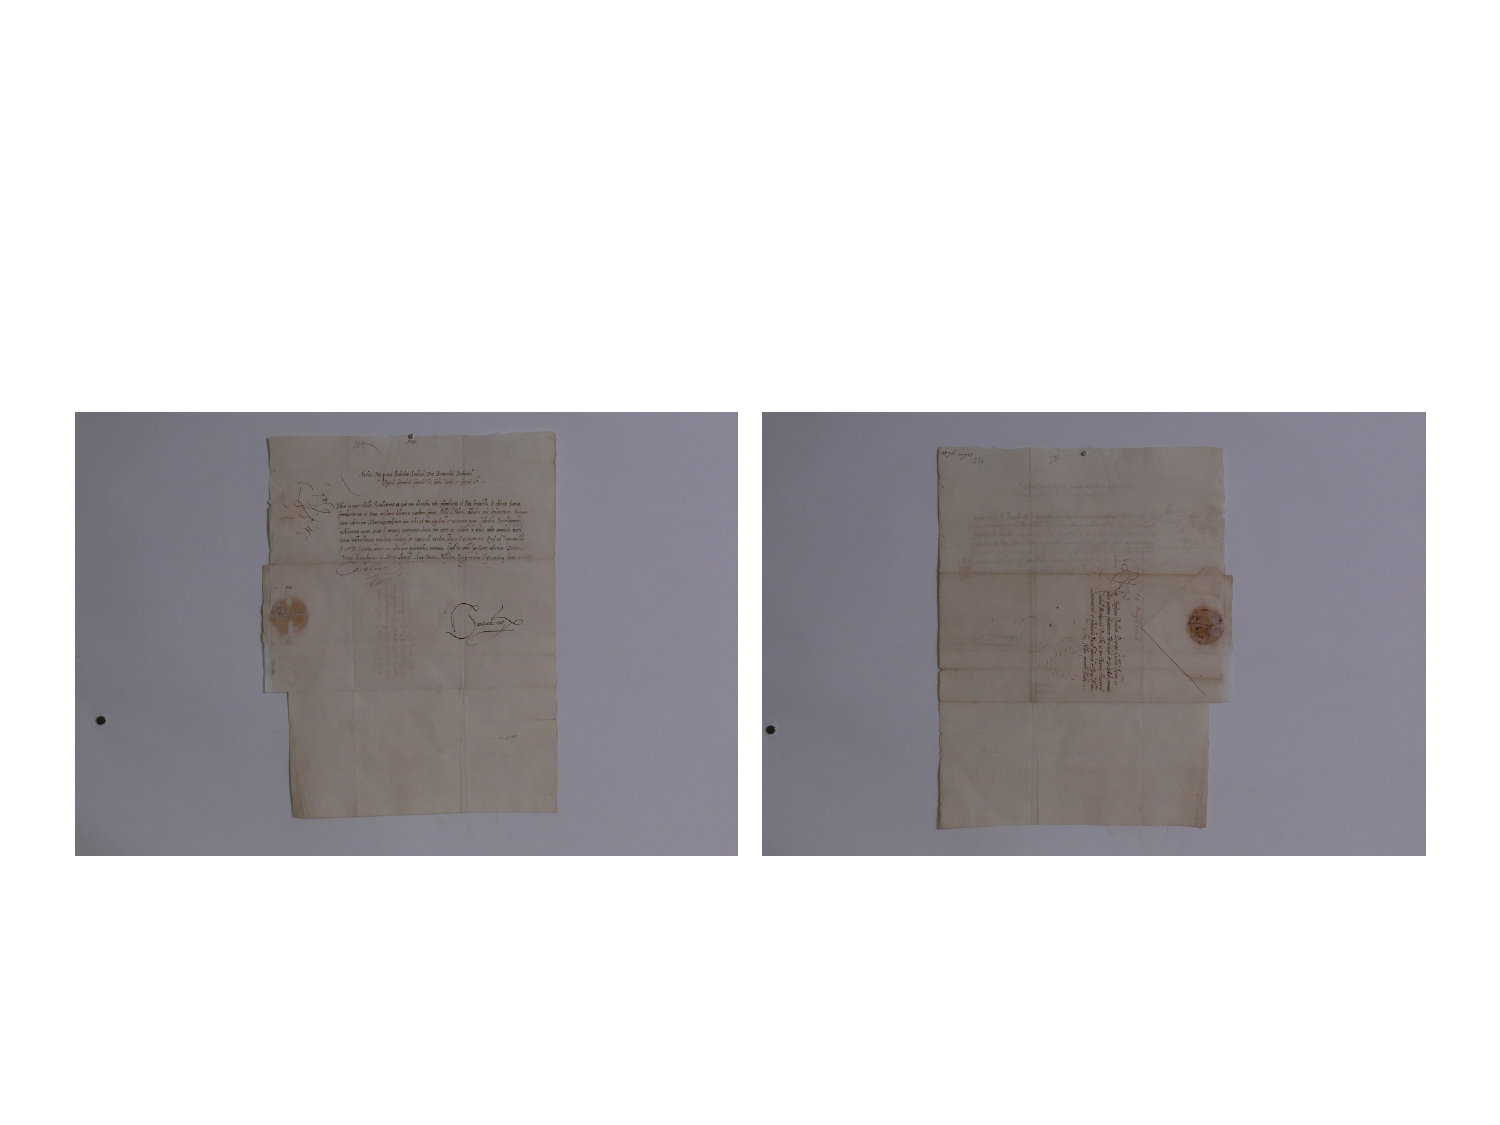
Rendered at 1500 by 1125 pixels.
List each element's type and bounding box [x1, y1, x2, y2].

picture [762, 412, 1426, 856]
picture [75, 412, 738, 856]
